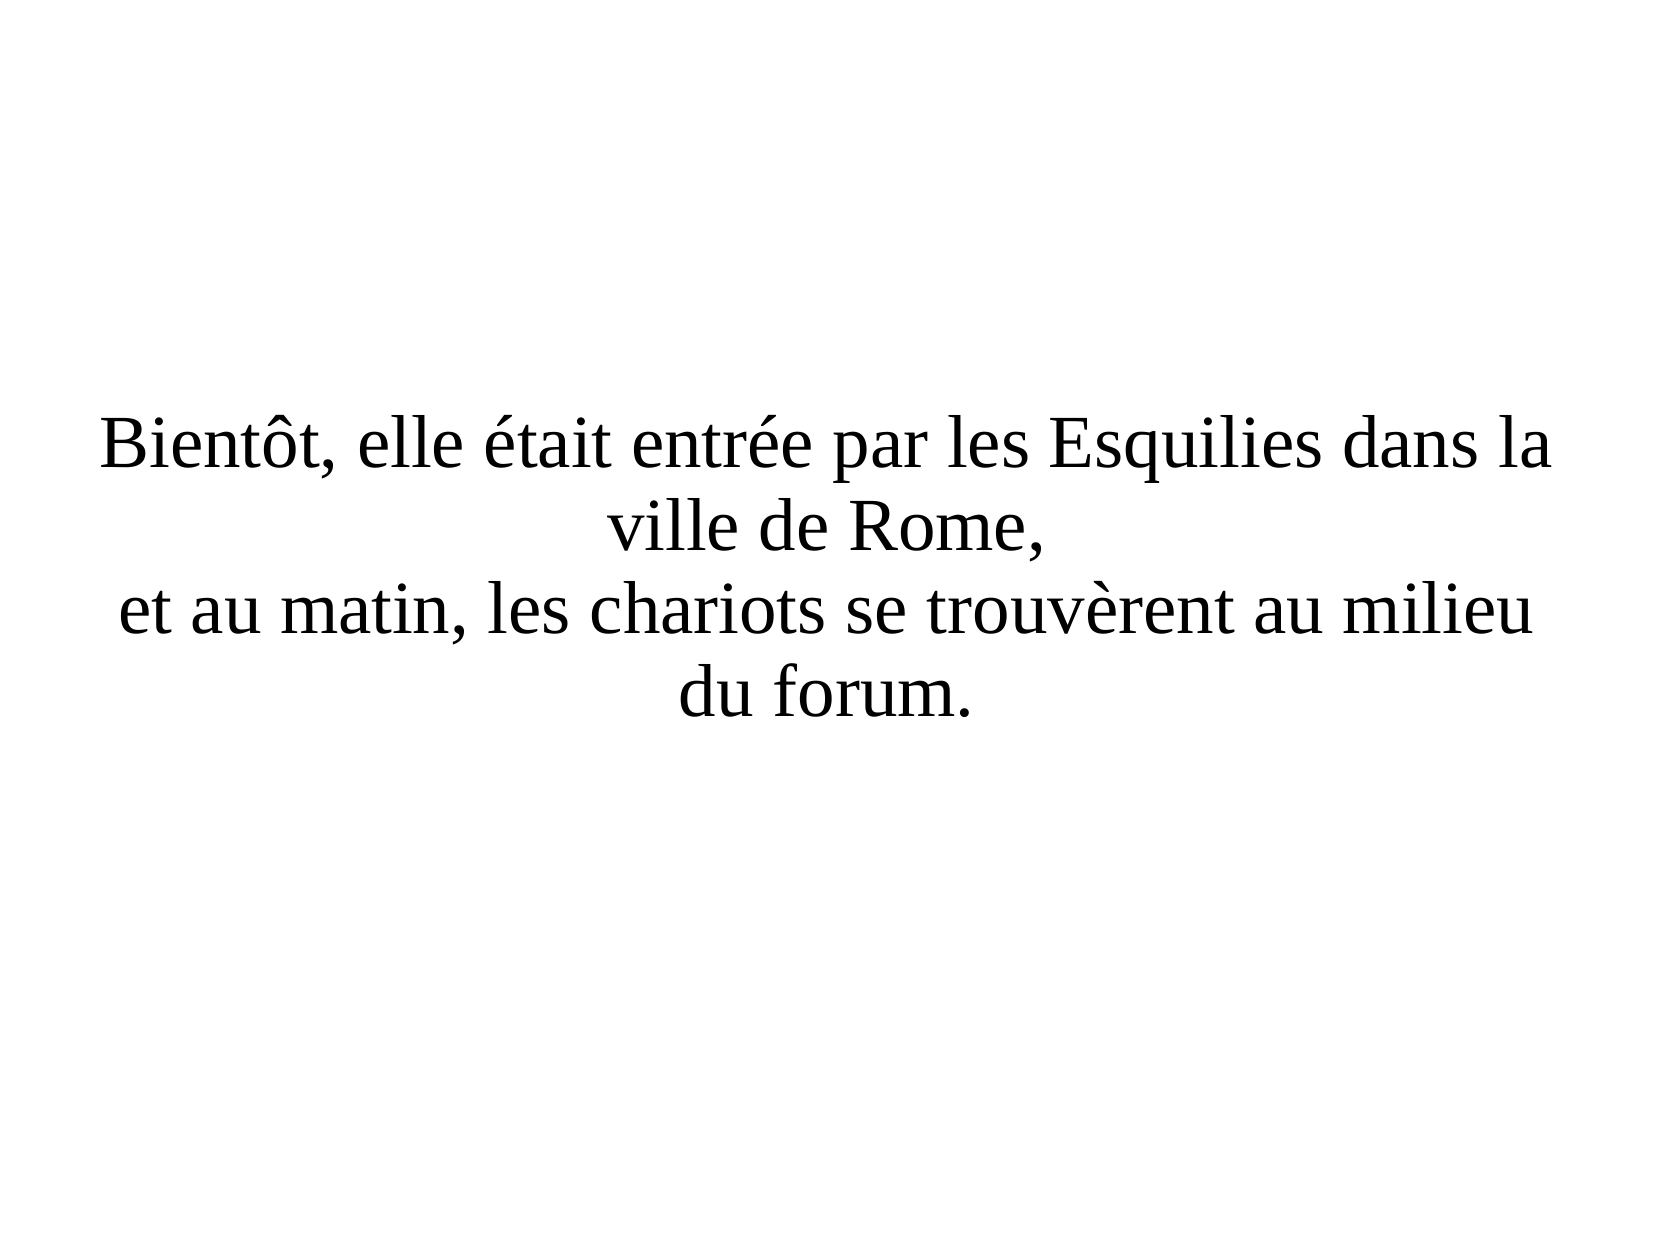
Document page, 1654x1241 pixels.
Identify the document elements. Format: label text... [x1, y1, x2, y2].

subtitle Bientôt, elle était entrée par les Esquilies dans la ville de Rome, et au matin, les chariots se trouvèrent au milieu du forum. [82, 49, 1571, 1010]
